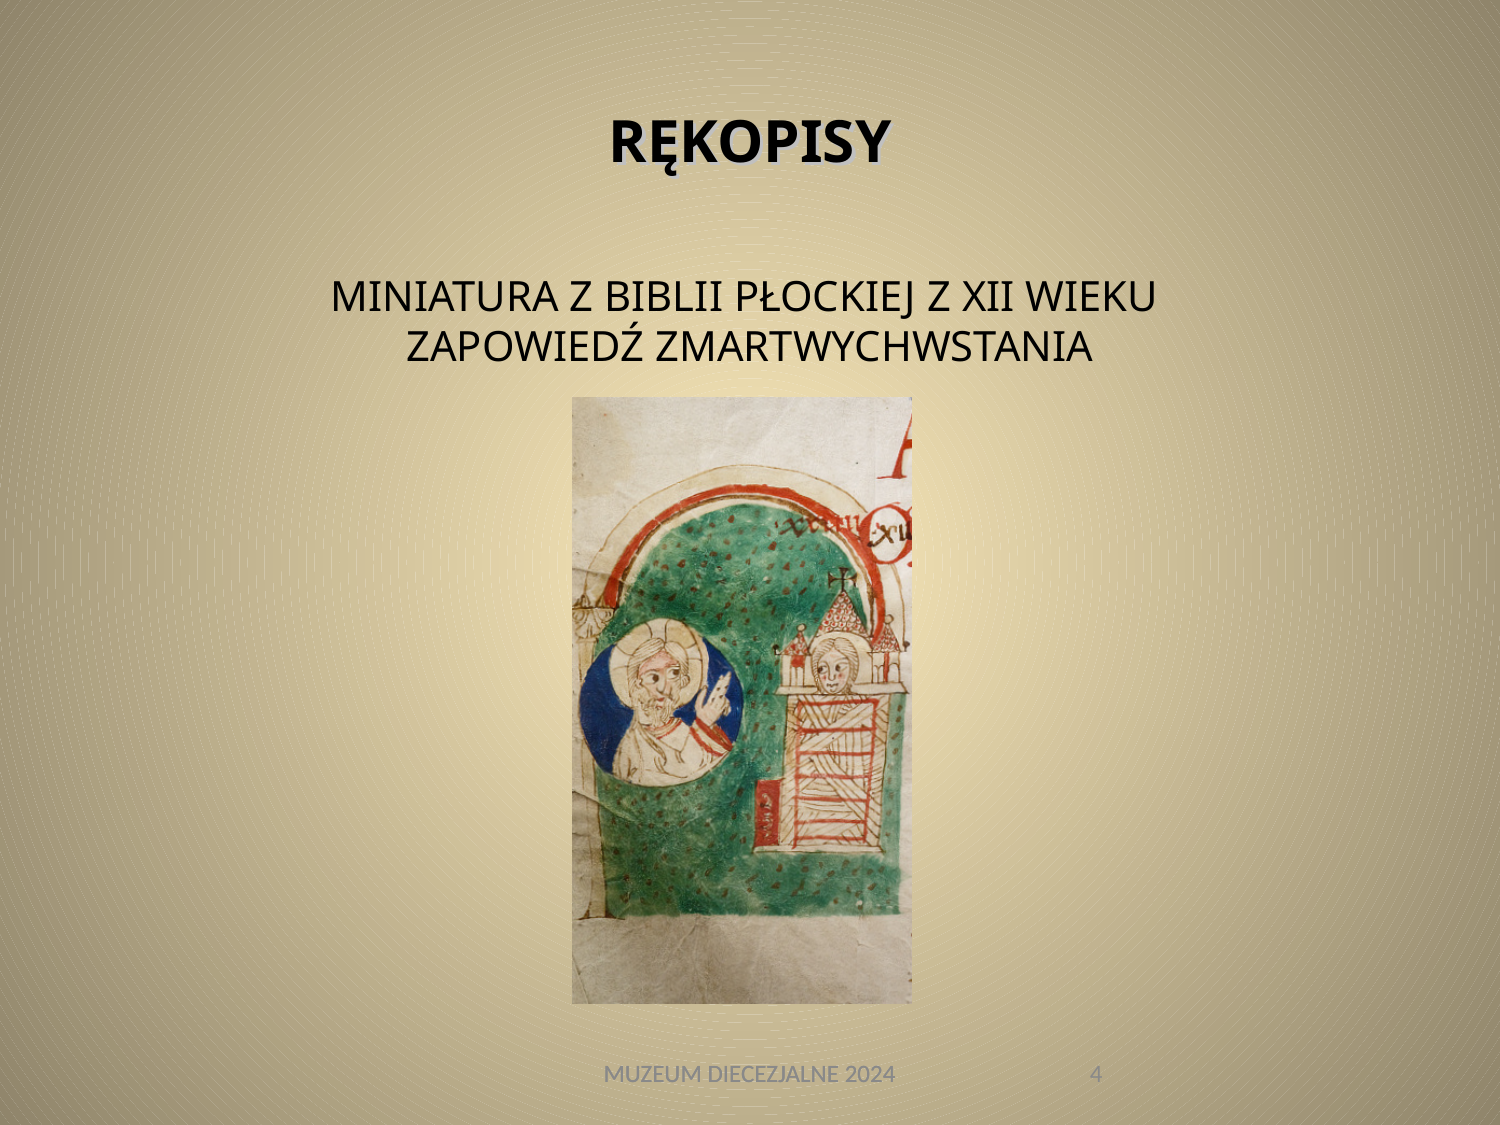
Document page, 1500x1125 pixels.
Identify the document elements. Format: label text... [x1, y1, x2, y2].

text_box MUZEUM DIECEZJALNE 2024 [512, 1042, 988, 1103]
title RĘKOPISY [75, 45, 1426, 233]
picture [572, 397, 912, 1004]
list MINIATURA Z BIBLII PŁOCKIEJ Z XII WIEKU ZAPOWIEDŹ ZMARTWYCHWSTANIA [75, 262, 1426, 1005]
text_box [1074, 1042, 1426, 1103]
